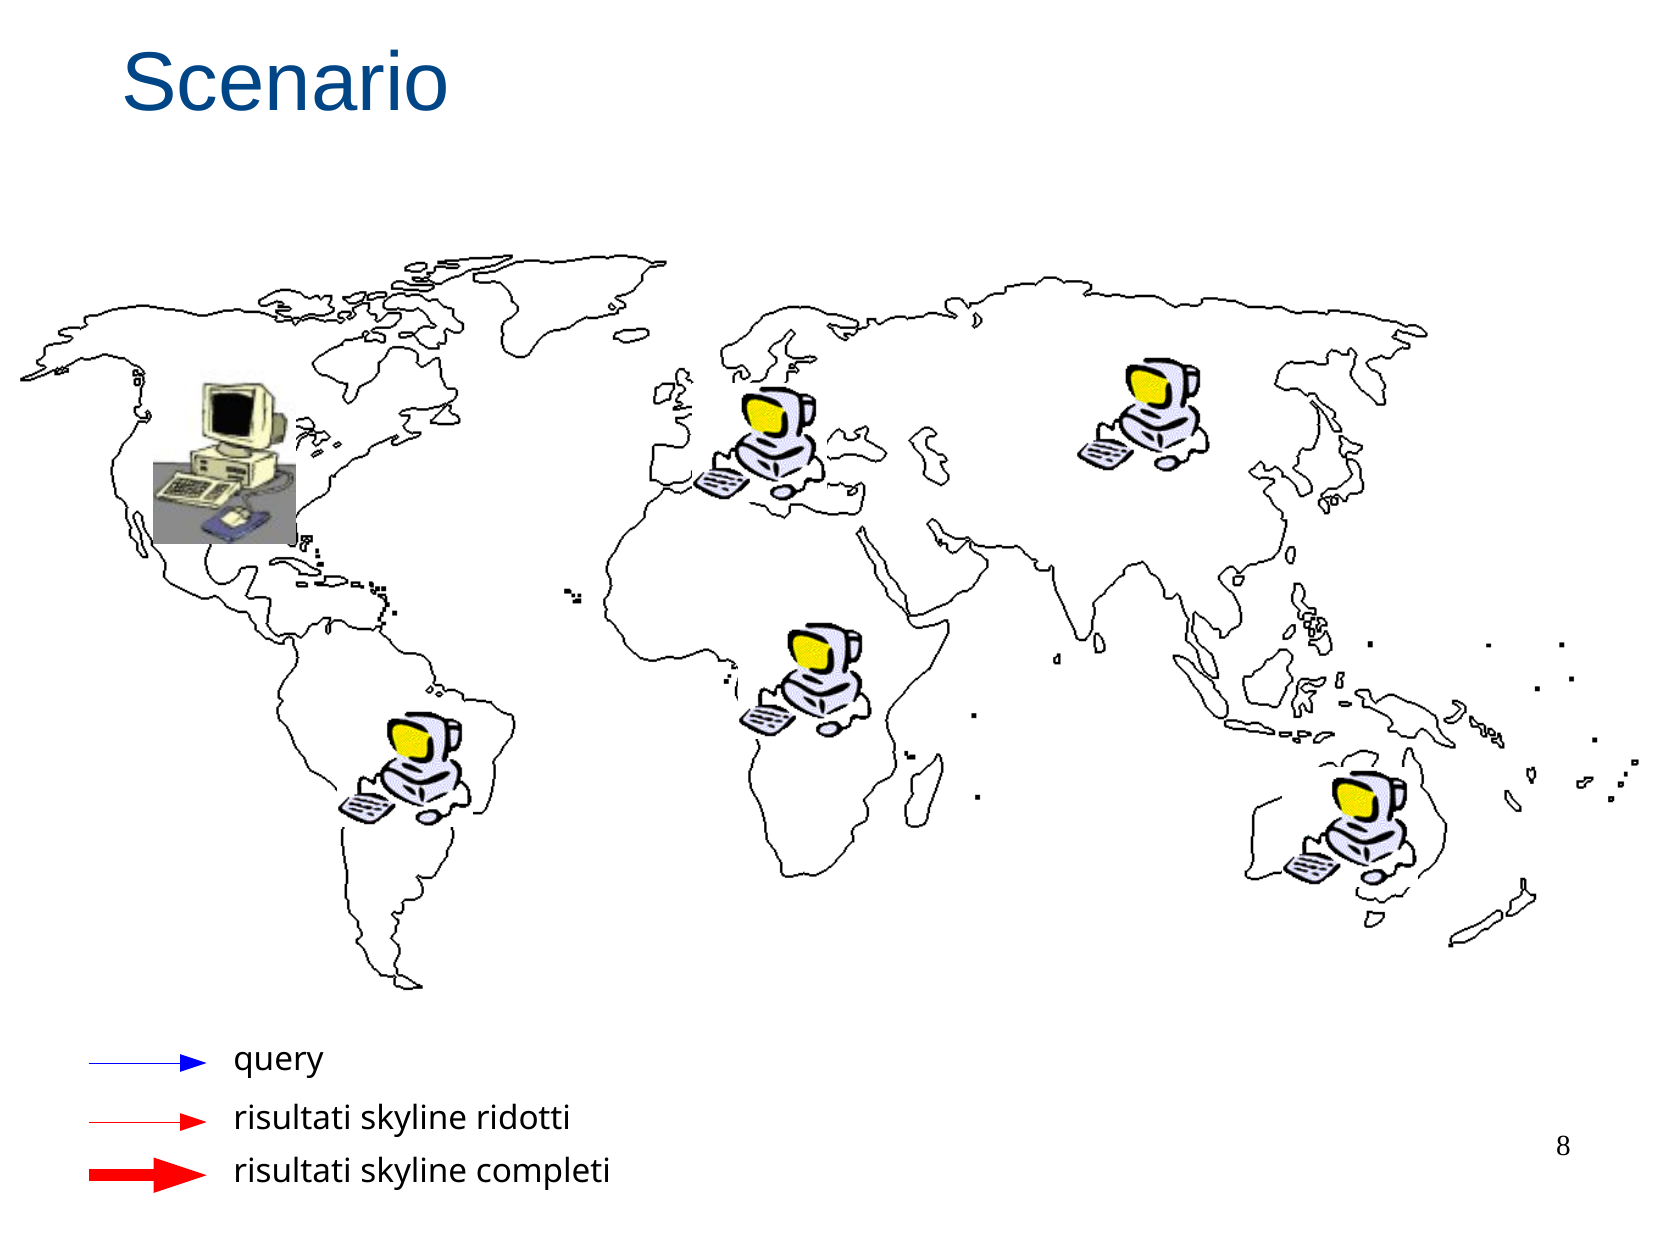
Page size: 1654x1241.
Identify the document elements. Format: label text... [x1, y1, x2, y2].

text_box query [218, 1027, 335, 1086]
text_box risultati skyline ridotti [218, 1086, 603, 1139]
text_box risultati skyline completi [218, 1139, 631, 1227]
picture [2, 240, 1654, 1006]
title Scenario [121, 7, 1534, 157]
